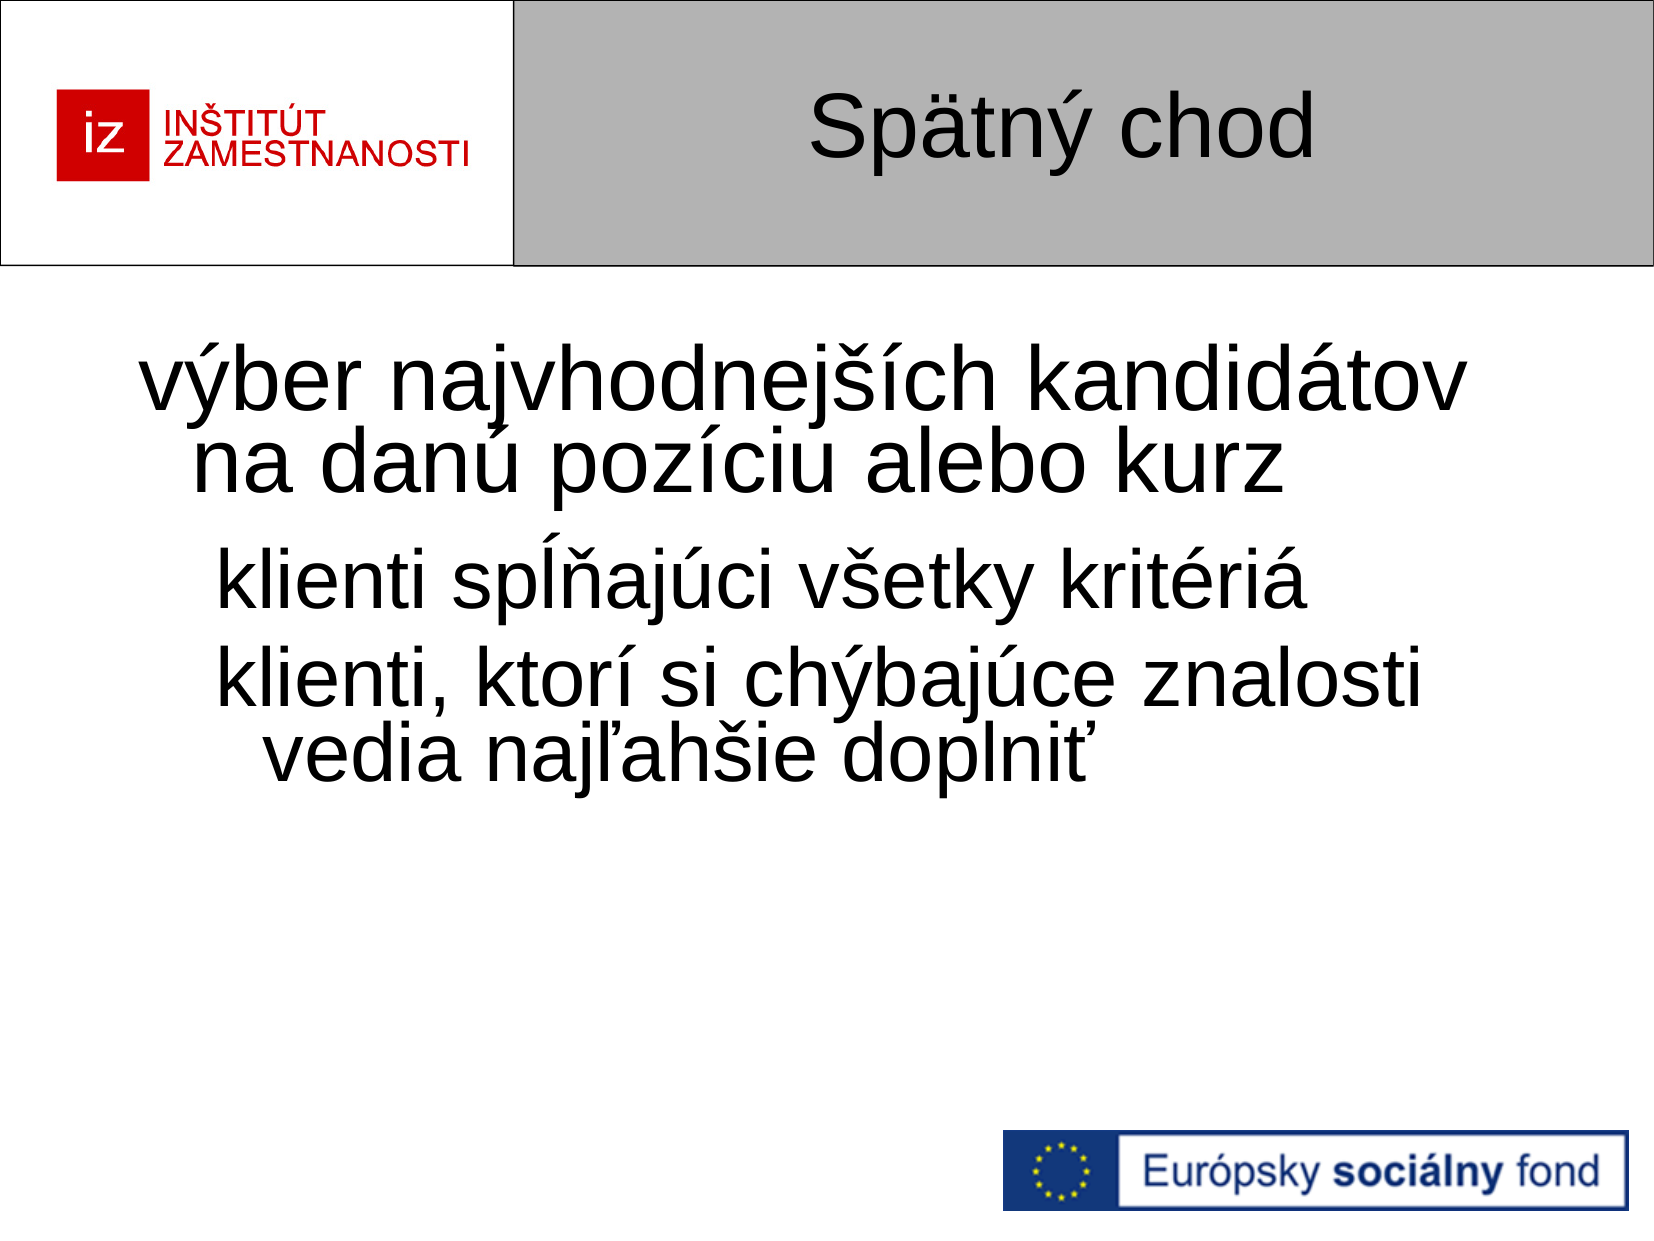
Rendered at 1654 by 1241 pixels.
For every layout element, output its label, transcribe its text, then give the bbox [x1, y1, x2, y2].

title Spätný chod [561, 37, 1565, 229]
list výber najvhodnejších kandidátov na danú pozíciu alebo kurz klienti spĺňajúci všetky kritériá klienti, ktorí si chýbajúce znalosti vedia najľahšie doplniť [121, 344, 1533, 1112]
picture [5, 8, 512, 257]
picture [1003, 1130, 1629, 1211]
